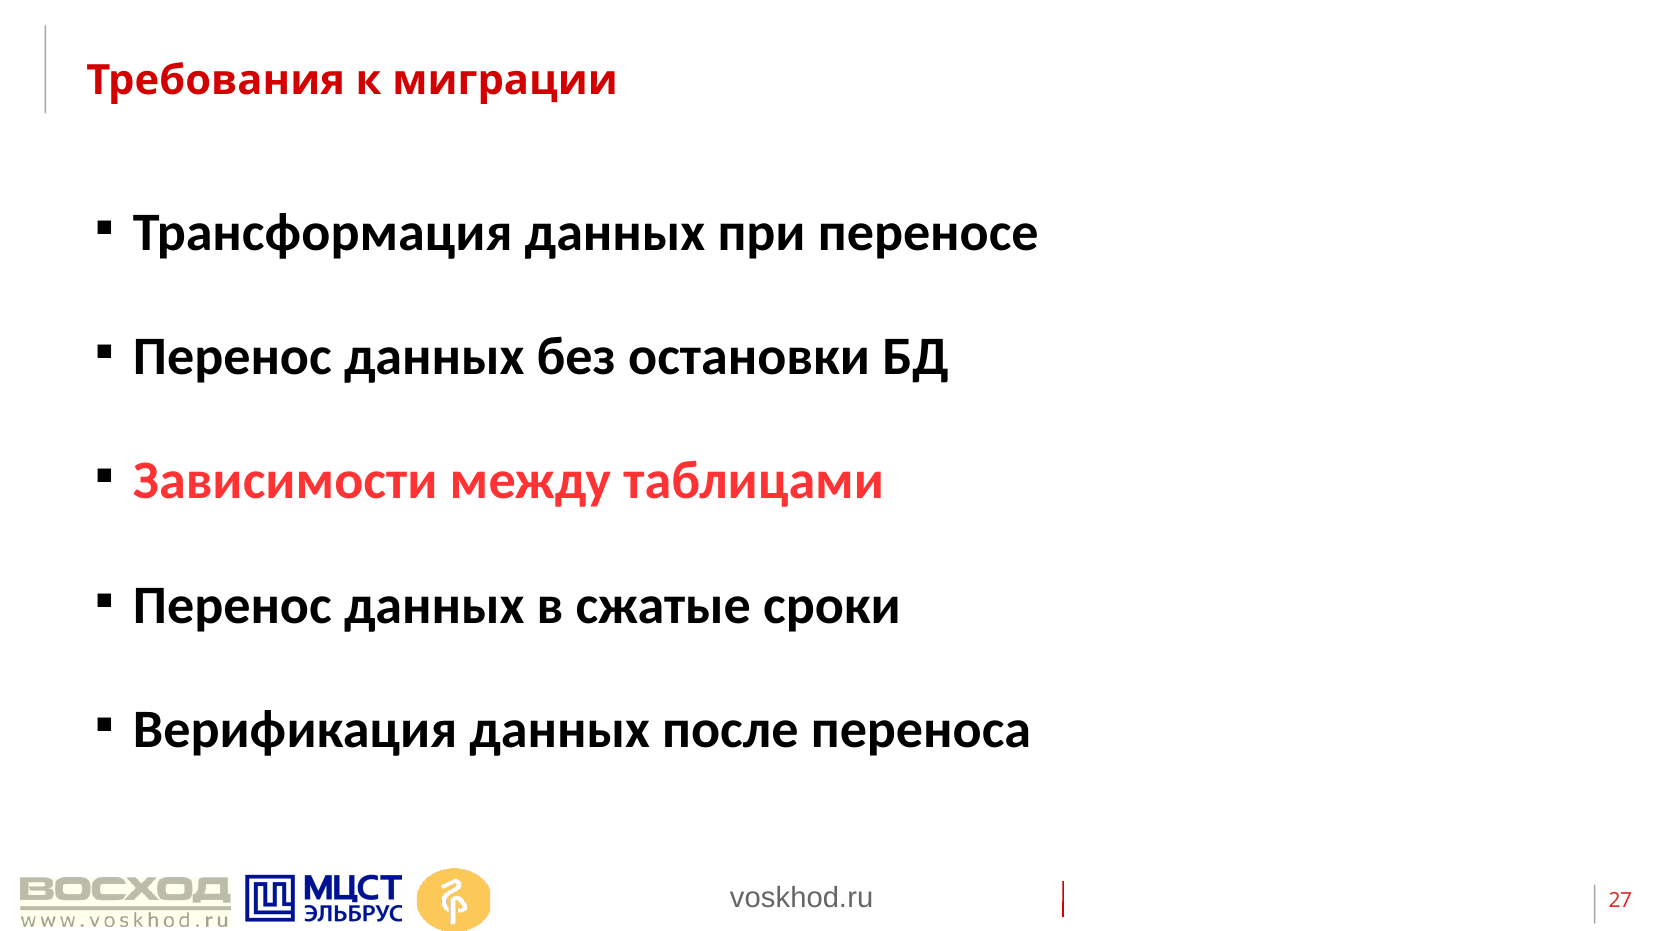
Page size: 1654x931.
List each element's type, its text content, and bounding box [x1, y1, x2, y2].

picture [416, 868, 491, 931]
title Требования к миграции [71, 45, 1619, 133]
picture [20, 877, 231, 927]
slide_number <number> [1267, 884, 1647, 918]
picture [242, 874, 402, 922]
text_box Трансформация данных при переносе Перенос данных без остановки БД Зависимости между таблицами Перенос данных в сжатые сроки Верификация данных после переноса [82, 188, 1465, 792]
